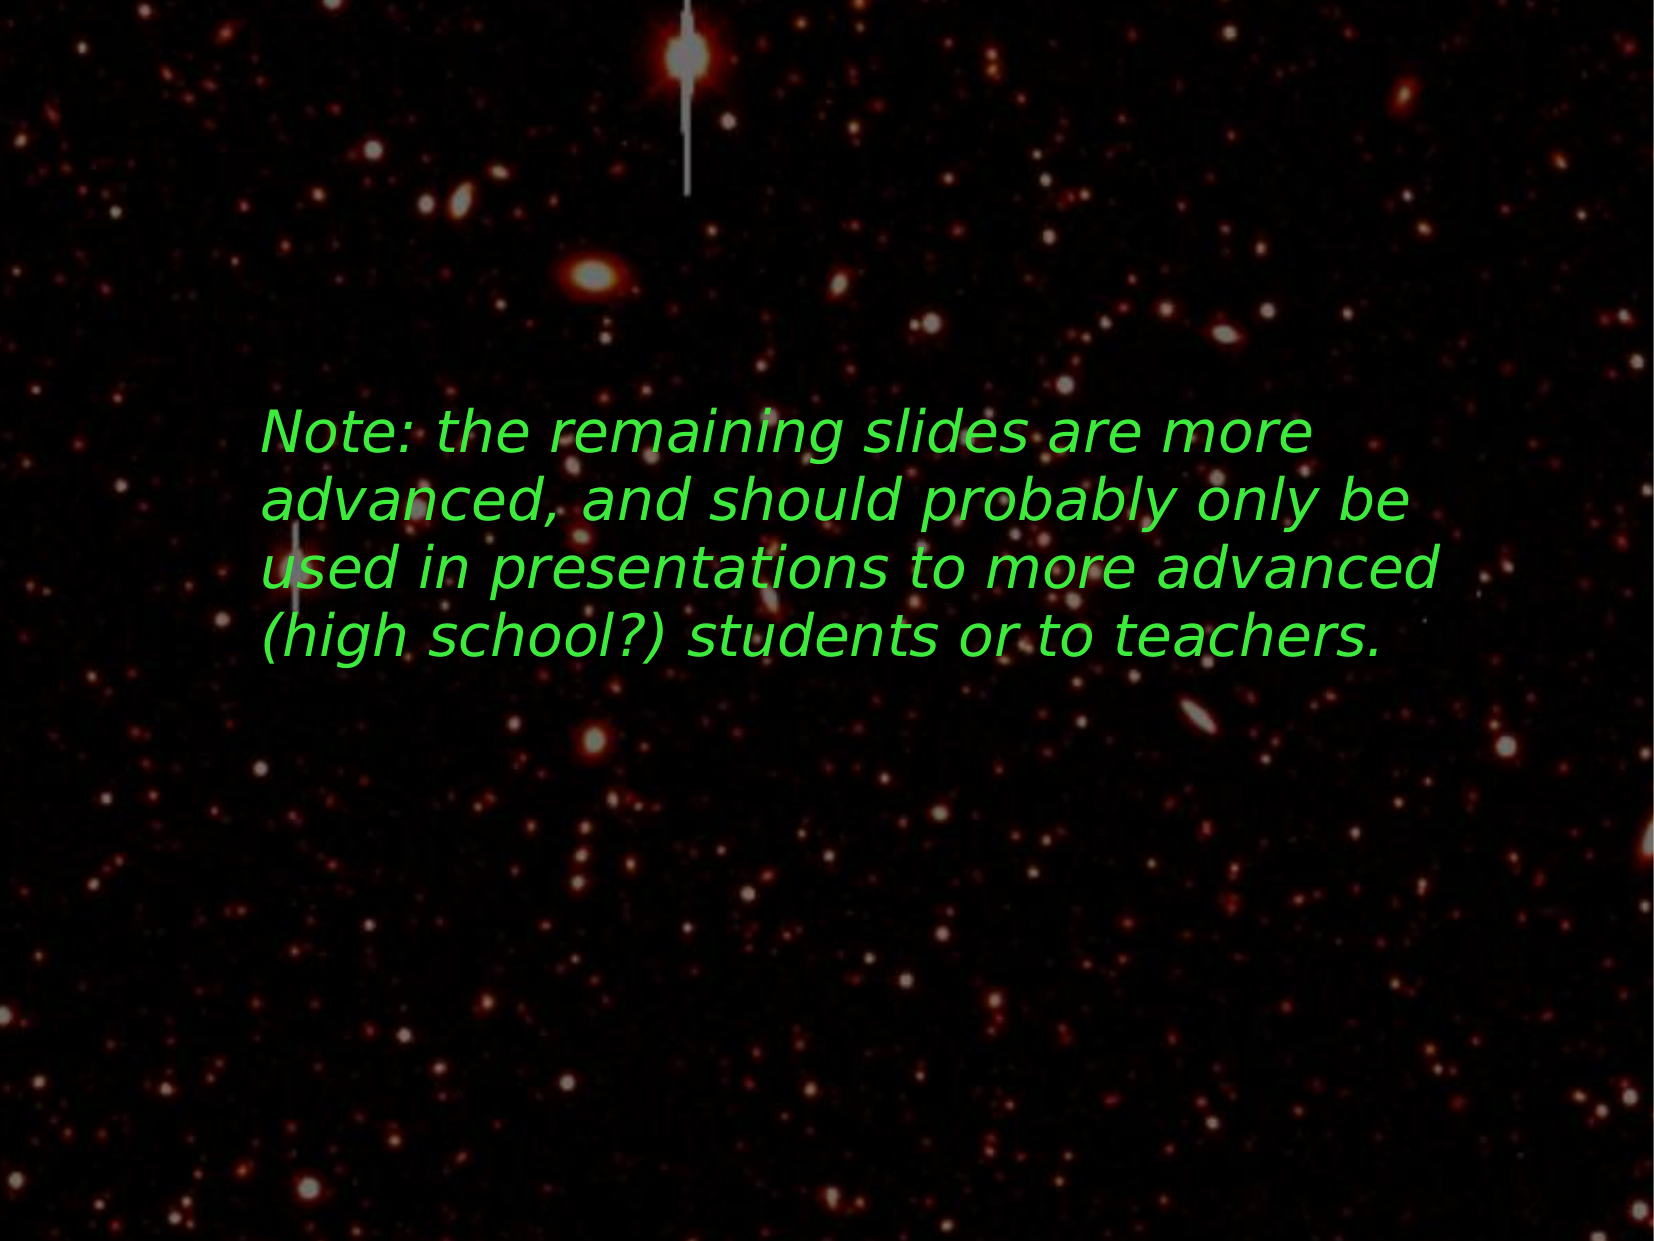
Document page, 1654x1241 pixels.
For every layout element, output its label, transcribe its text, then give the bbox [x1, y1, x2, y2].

text_box Note: the remaining slides are more advanced, and should probably only be used in presentations to more advanced (high school?) students or to teachers. [258, 397, 1488, 672]
picture [0, 0, 1654, 1241]
